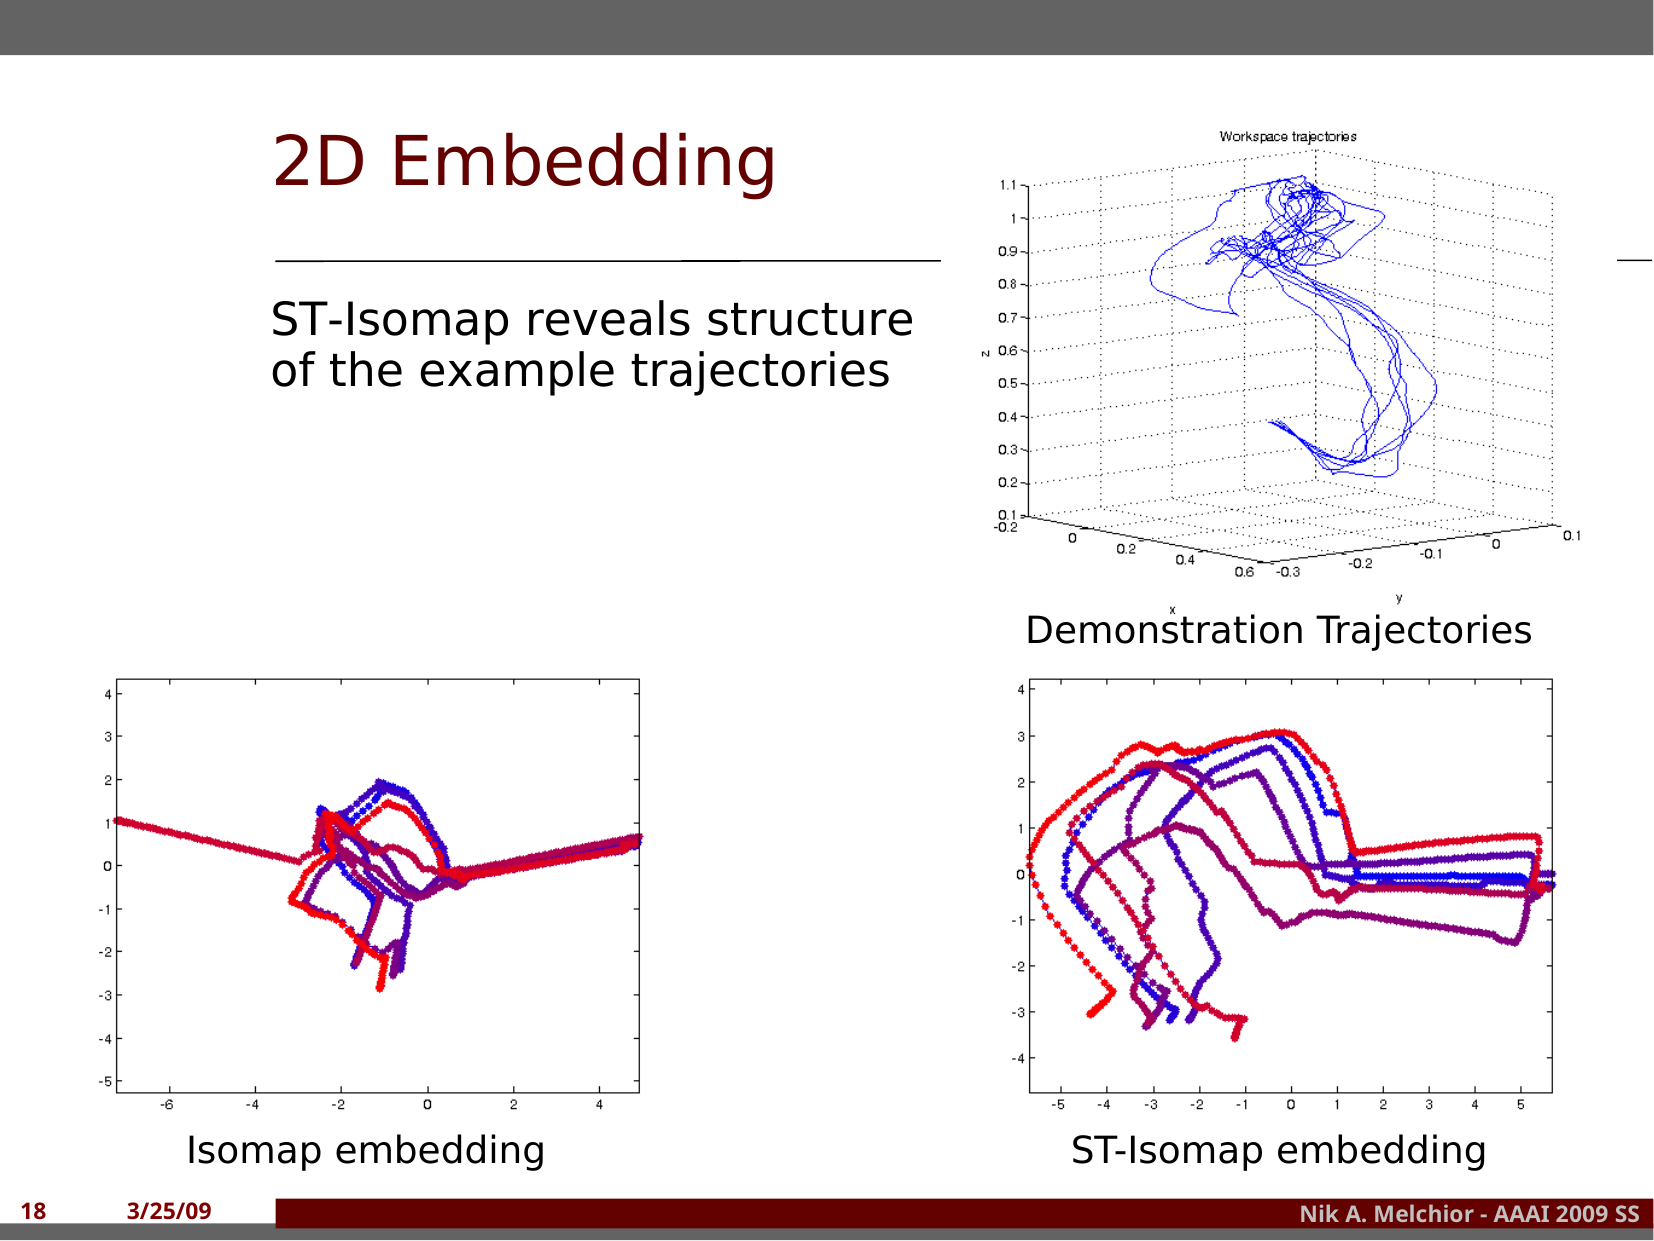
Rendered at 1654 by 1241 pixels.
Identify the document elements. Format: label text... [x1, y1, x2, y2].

text_box Isomap embedding [166, 1116, 567, 1185]
title 2D Embedding [271, 75, 1553, 255]
picture [28, 640, 704, 1148]
text_box Demonstration Trajectories [1006, 597, 1554, 665]
list ST-Isomap reveals structure of the example trajectories [270, 294, 968, 664]
picture [941, 111, 1617, 620]
text_box ST-Isomap embedding [1051, 1116, 1508, 1185]
picture [941, 640, 1617, 1148]
